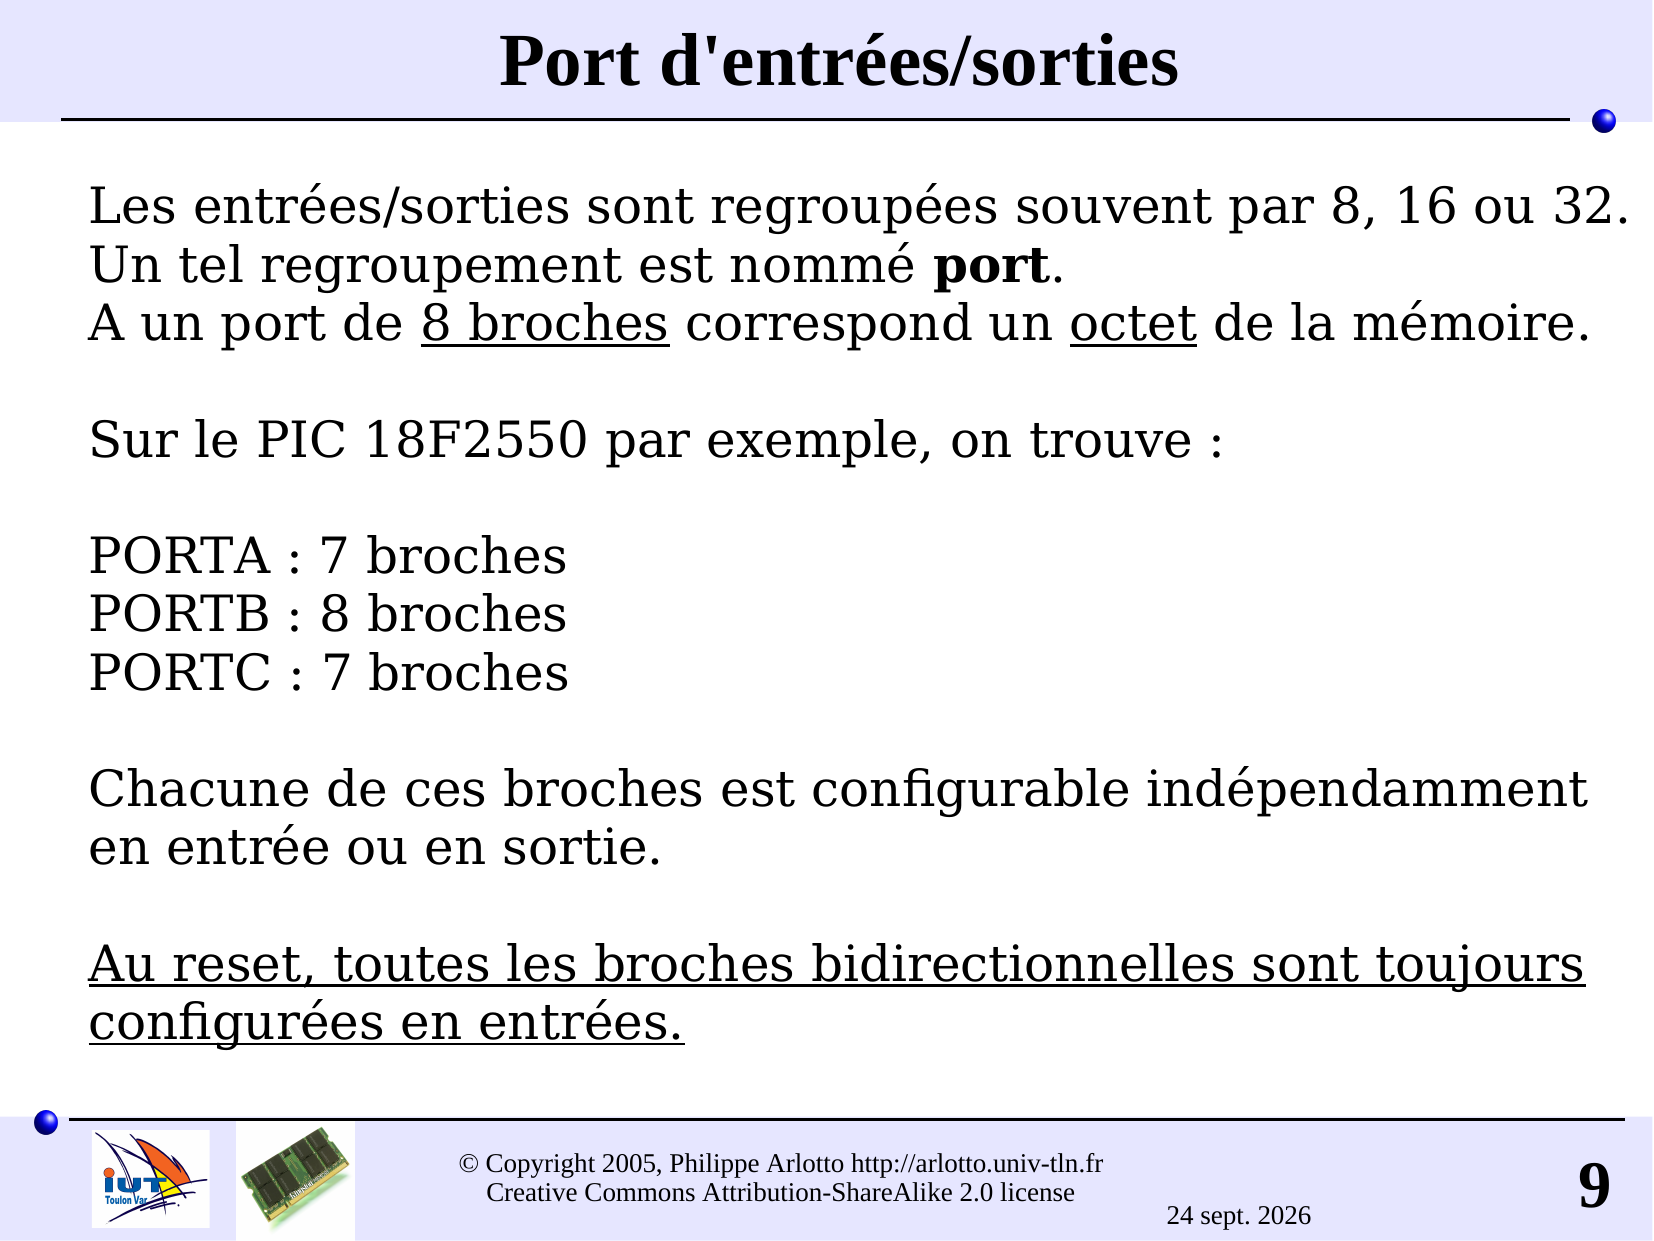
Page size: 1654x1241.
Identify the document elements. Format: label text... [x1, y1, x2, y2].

picture [236, 1121, 355, 1241]
text_box Les entrées/sorties sont regroupées souvent par 8, 16 ou 32. Un tel regroupement est nommé port. A un port de 8 broches correspond un octet de la mémoire. Sur le PIC 18F2550 par exemple, on trouve : PORTA : 7 broches PORTB : 8 broches PORTC : 7 broches Chacune de ces broches est configurable indépendamment en entrée ou en sortie. Au reset, toutes les broches bidirectionnelles sont toujours configurées en entrées. [88, 177, 1633, 1110]
title Port d'entrées/sorties [95, 11, 1585, 110]
